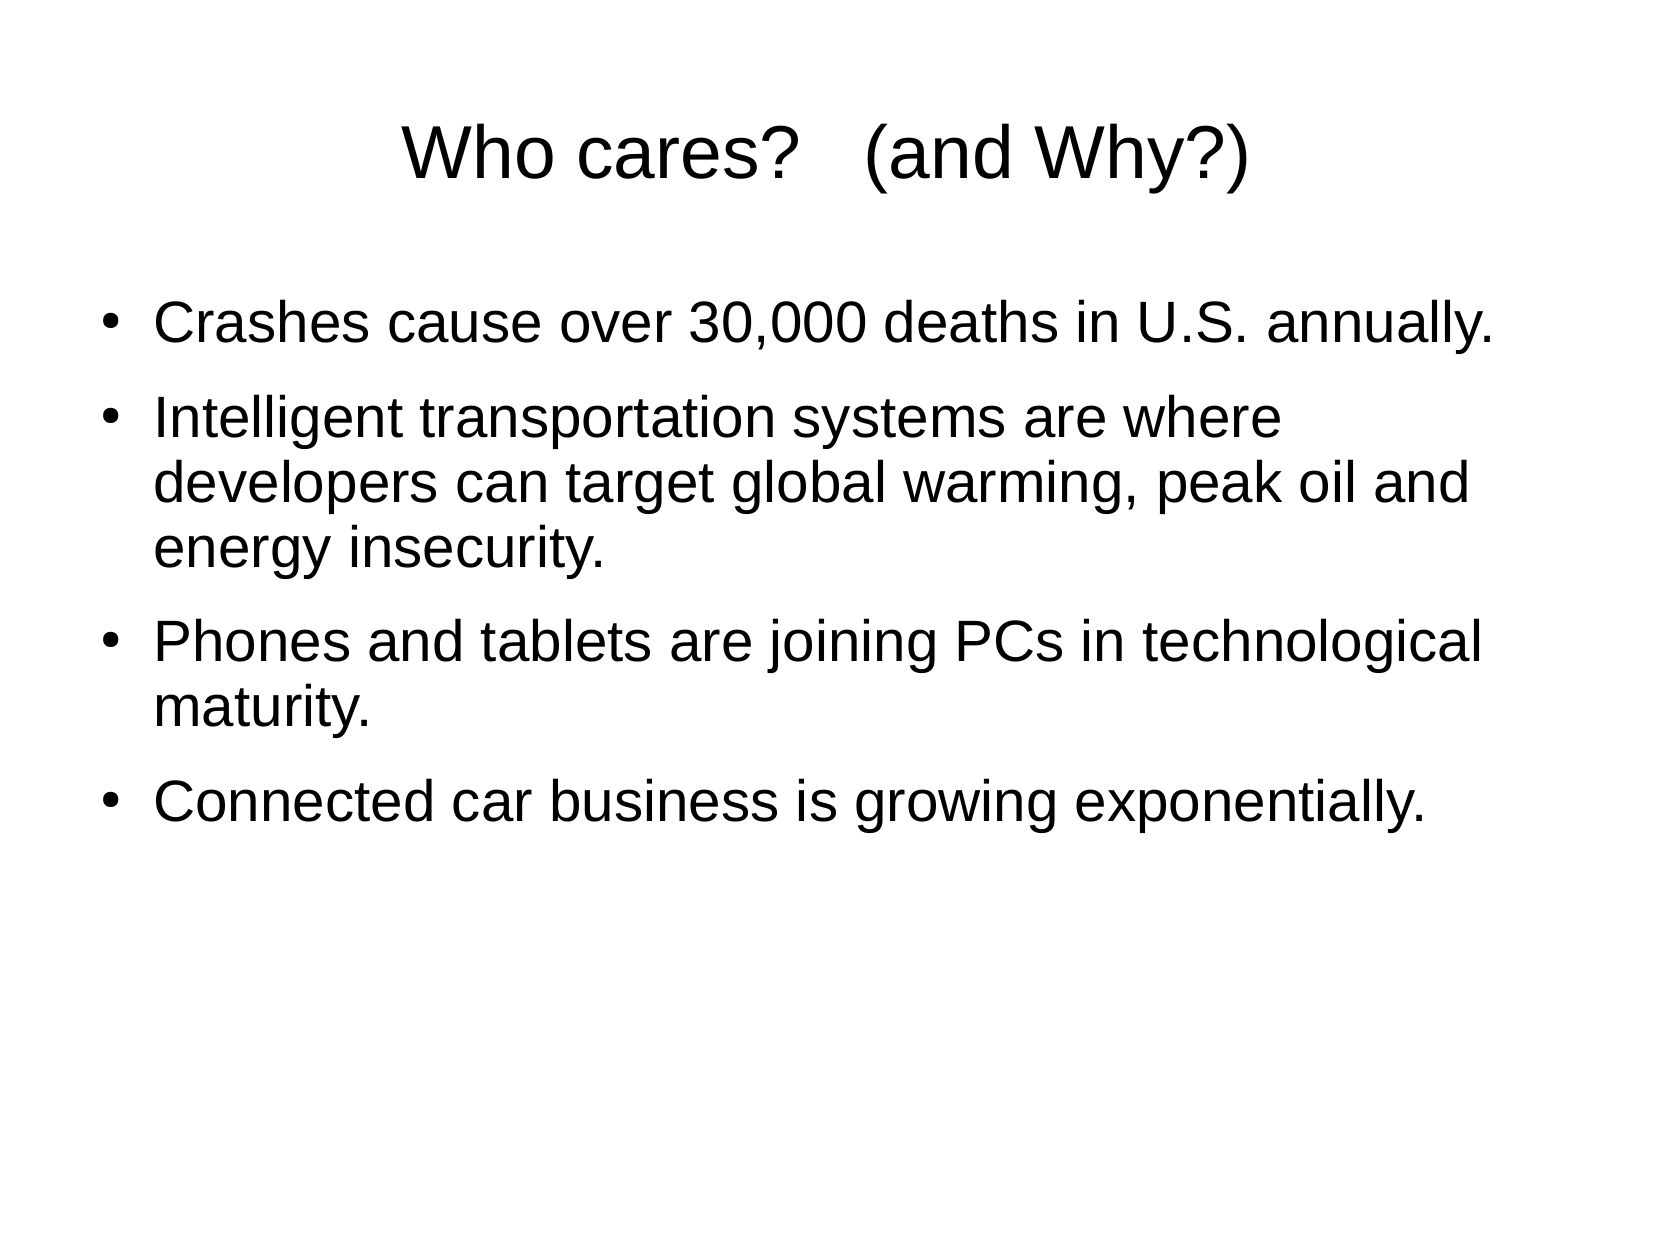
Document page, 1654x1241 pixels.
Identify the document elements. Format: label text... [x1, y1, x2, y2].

title Who cares? (and Why?) [82, 49, 1571, 257]
list Crashes cause over 30,000 deaths in U.S. annually. Intelligent transportation systems are where developers can target global warming, peak oil and energy insecurity. Phones and tablets are joining PCs in technological maturity. Connected car business is growing exponentially. [82, 290, 1571, 1010]
